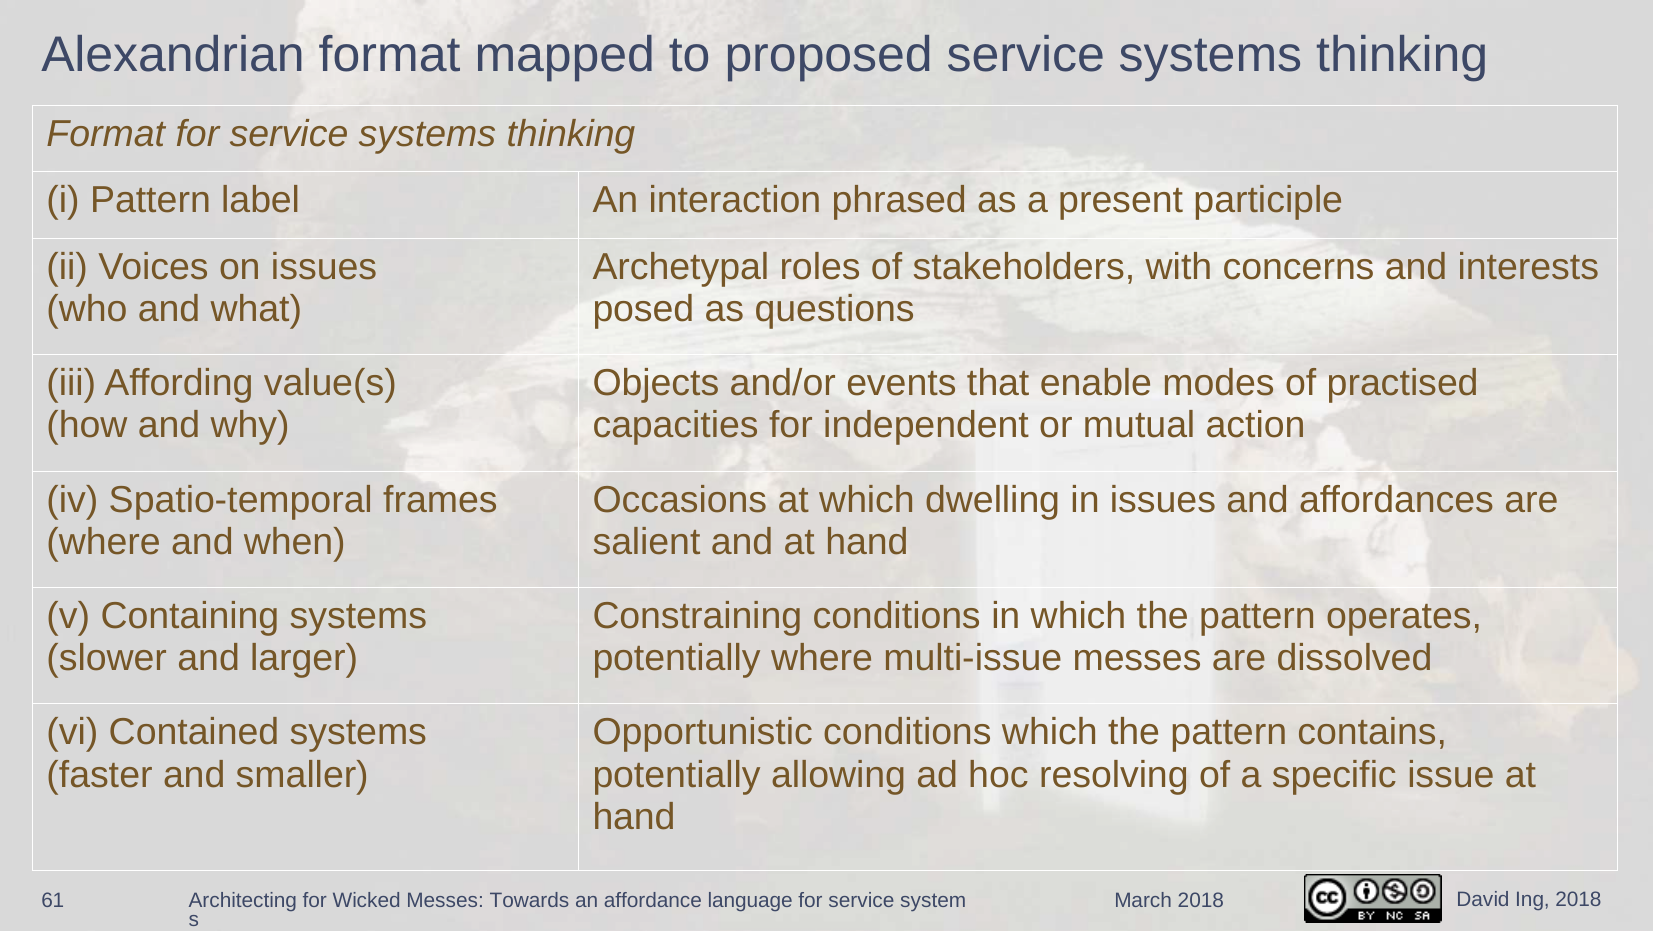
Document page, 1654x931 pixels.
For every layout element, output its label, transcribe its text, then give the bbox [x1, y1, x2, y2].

table_cell (v) Containing systems (slower and larger) [33, 588, 578, 703]
picture [1304, 874, 1442, 923]
table_cell Occasions at which dwelling in issues and affordances are salient and at hand [579, 472, 1617, 587]
table_cell (iii) Affording value(s) (how and why) [33, 355, 578, 471]
table_header Format for service systems thinking [33, 106, 1617, 171]
table_cell Objects and/or events that enable modes of practised capacities for independent or mutual action [579, 355, 1617, 471]
text_box Solving for the optimal Problem solution involves analysis, research employing quantitative methods seeking optimal outcomes. Unfortunately, as conditions change, problems frequently do not remain solved or resolved but reappear, and usually in more complex forms. Furthermore, every solution and resolution generates new problems, ones that tend to be more complex than the ones solved or resolved. [0, 0, 1653, 931]
table_cell (i) Pattern label [33, 172, 578, 238]
table_cell (vi) Contained systems (faster and smaller) [33, 704, 578, 870]
table_cell An interaction phrased as a present participle [579, 172, 1617, 238]
title Alexandrian format mapped to proposed service systems thinking [41, 30, 1613, 105]
table_cell Opportunistic conditions which the pattern contains, potentially allowing ad hoc resolving of a specific issue at hand [579, 704, 1617, 870]
table_cell (ii) Voices on issues (who and what) [33, 239, 578, 354]
table_cell Archetypal roles of stakeholders, with concerns and interests posed as questions [579, 239, 1617, 354]
table_cell (iv) Spatio-temporal frames (where and when) [33, 472, 578, 587]
table_cell Constraining conditions in which the pattern operates, potentially where multi-issue messes are dissolved [579, 588, 1617, 703]
